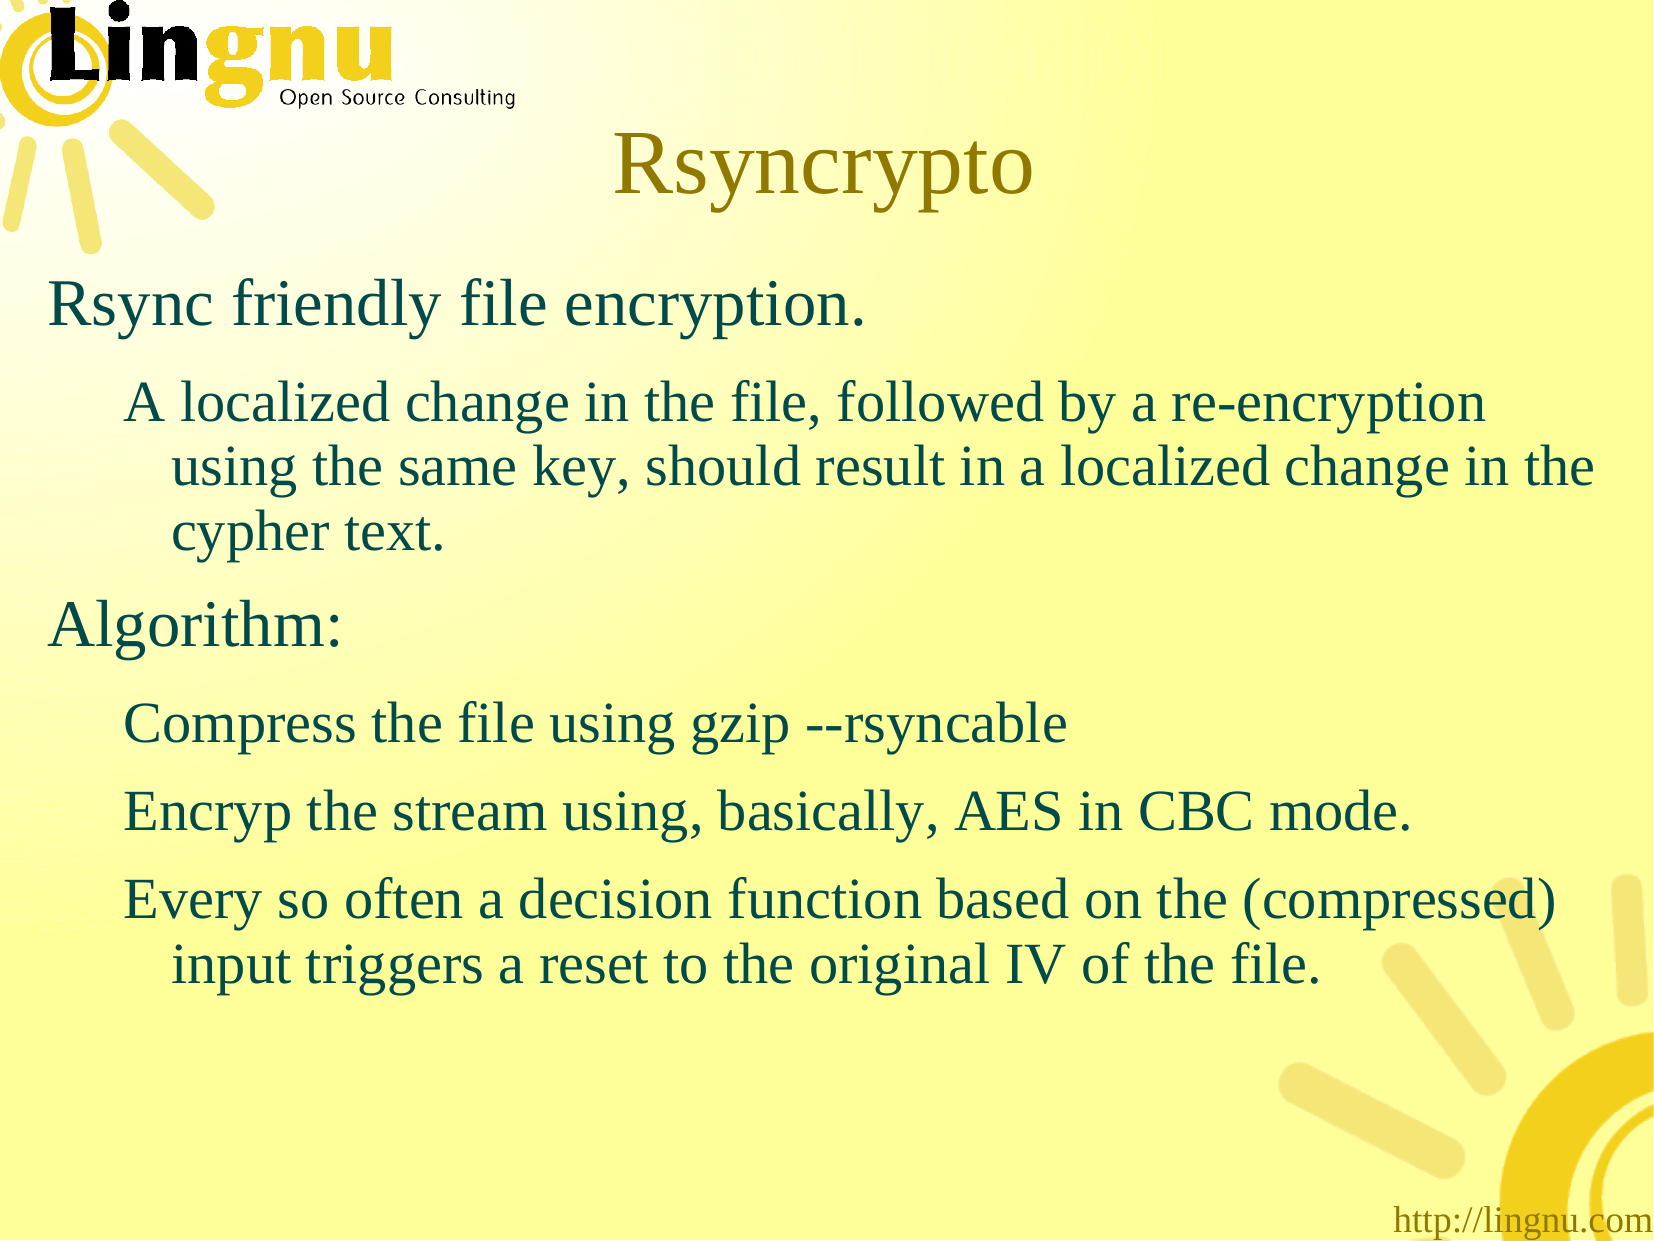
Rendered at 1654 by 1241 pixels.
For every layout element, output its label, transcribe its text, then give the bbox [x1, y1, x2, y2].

picture [0, 0, 516, 256]
picture [1256, 871, 1654, 1241]
list Rsync friendly file encryption. A localized change in the file, followed by a re-encryption using the same key, should result in a localized change in the cypher text. Algorithm: Compress the file using gzip --rsyncable Encryp the stream using, basically, AES in CBC mode. Every so often a decision function based on the (compressed) input triggers a reset to the original IV of the file. [29, 265, 1625, 1211]
title Rsyncrypto [118, 58, 1531, 265]
